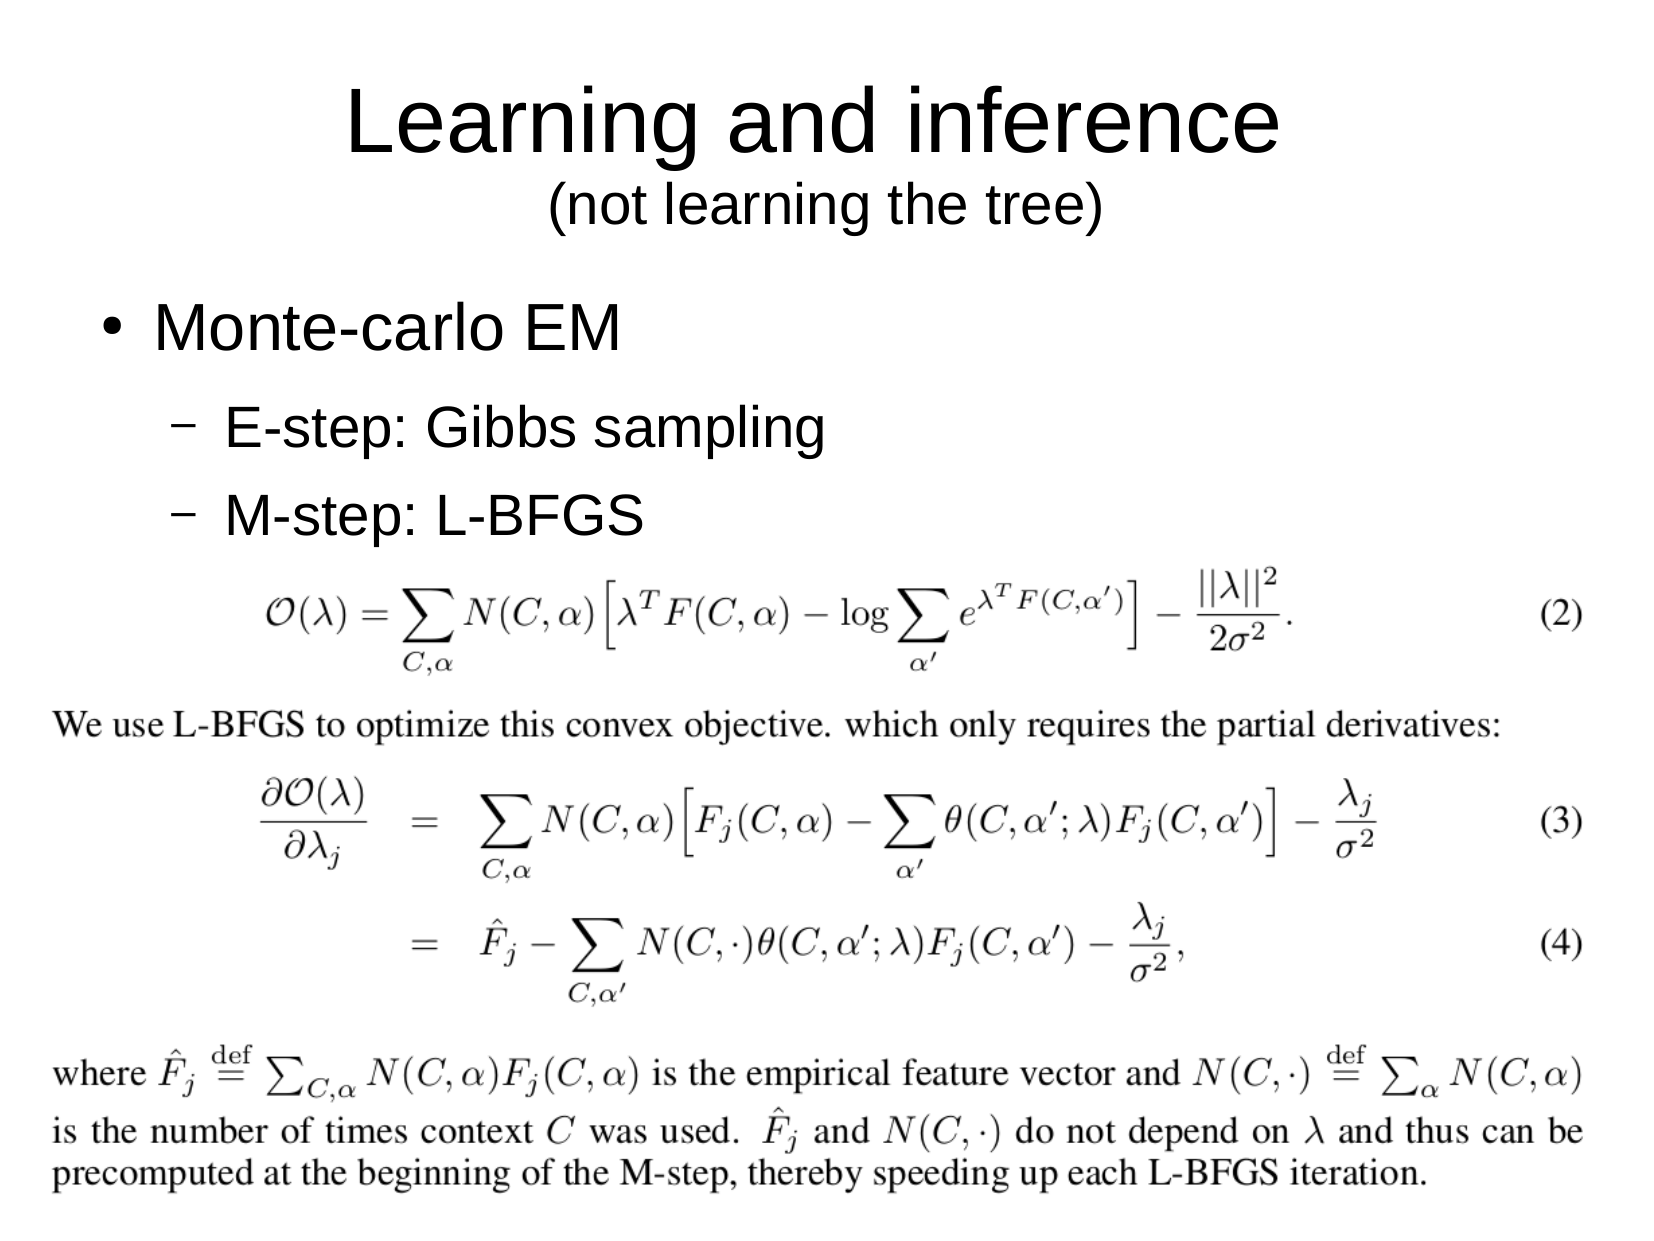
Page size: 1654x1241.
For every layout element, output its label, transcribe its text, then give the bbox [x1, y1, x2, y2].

picture [44, 555, 1595, 1217]
list Monte-carlo EM E-step: Gibbs sampling M-step: L-BFGS [82, 290, 1538, 555]
title Learning and inference (not learning the tree) [82, 49, 1571, 257]
